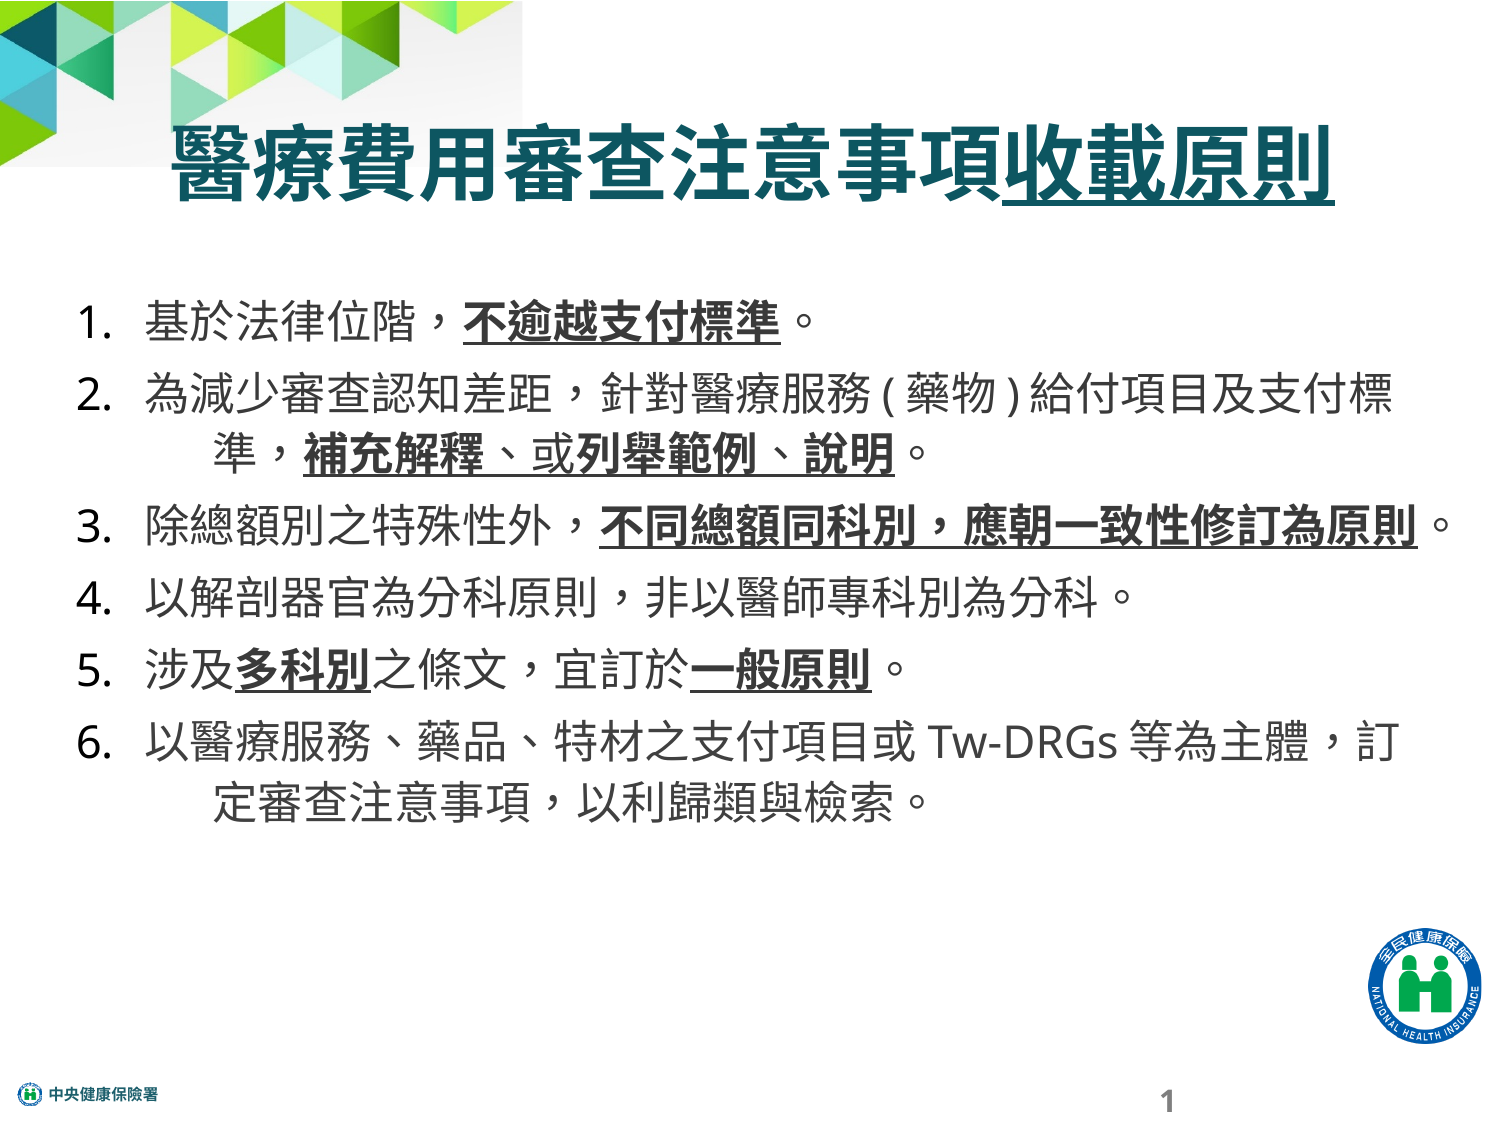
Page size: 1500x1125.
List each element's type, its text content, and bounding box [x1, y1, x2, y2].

text_box 1 [1144, 1073, 1495, 1115]
list 基於法律位階，不逾越支付標準。 為減少審查認知差距，針對醫療服務(藥物)給付項目及支付標準，補充解釋、或列舉範例、說明。 除總額別之特殊性外，不同總額同科別，應朝一致性修訂為原則。 以解剖器官為分科原則，非以醫師專科別為分科。 涉及多科別之條文，宜訂於一般原則。 以醫療服務、藥品、特材之支付項目或Tw-DRGs等為主體，訂定審查注意事項，以利歸類與檢索。 [60, 278, 1443, 894]
title 醫療費用審查注意事項收載原則 [76, 66, 1427, 256]
